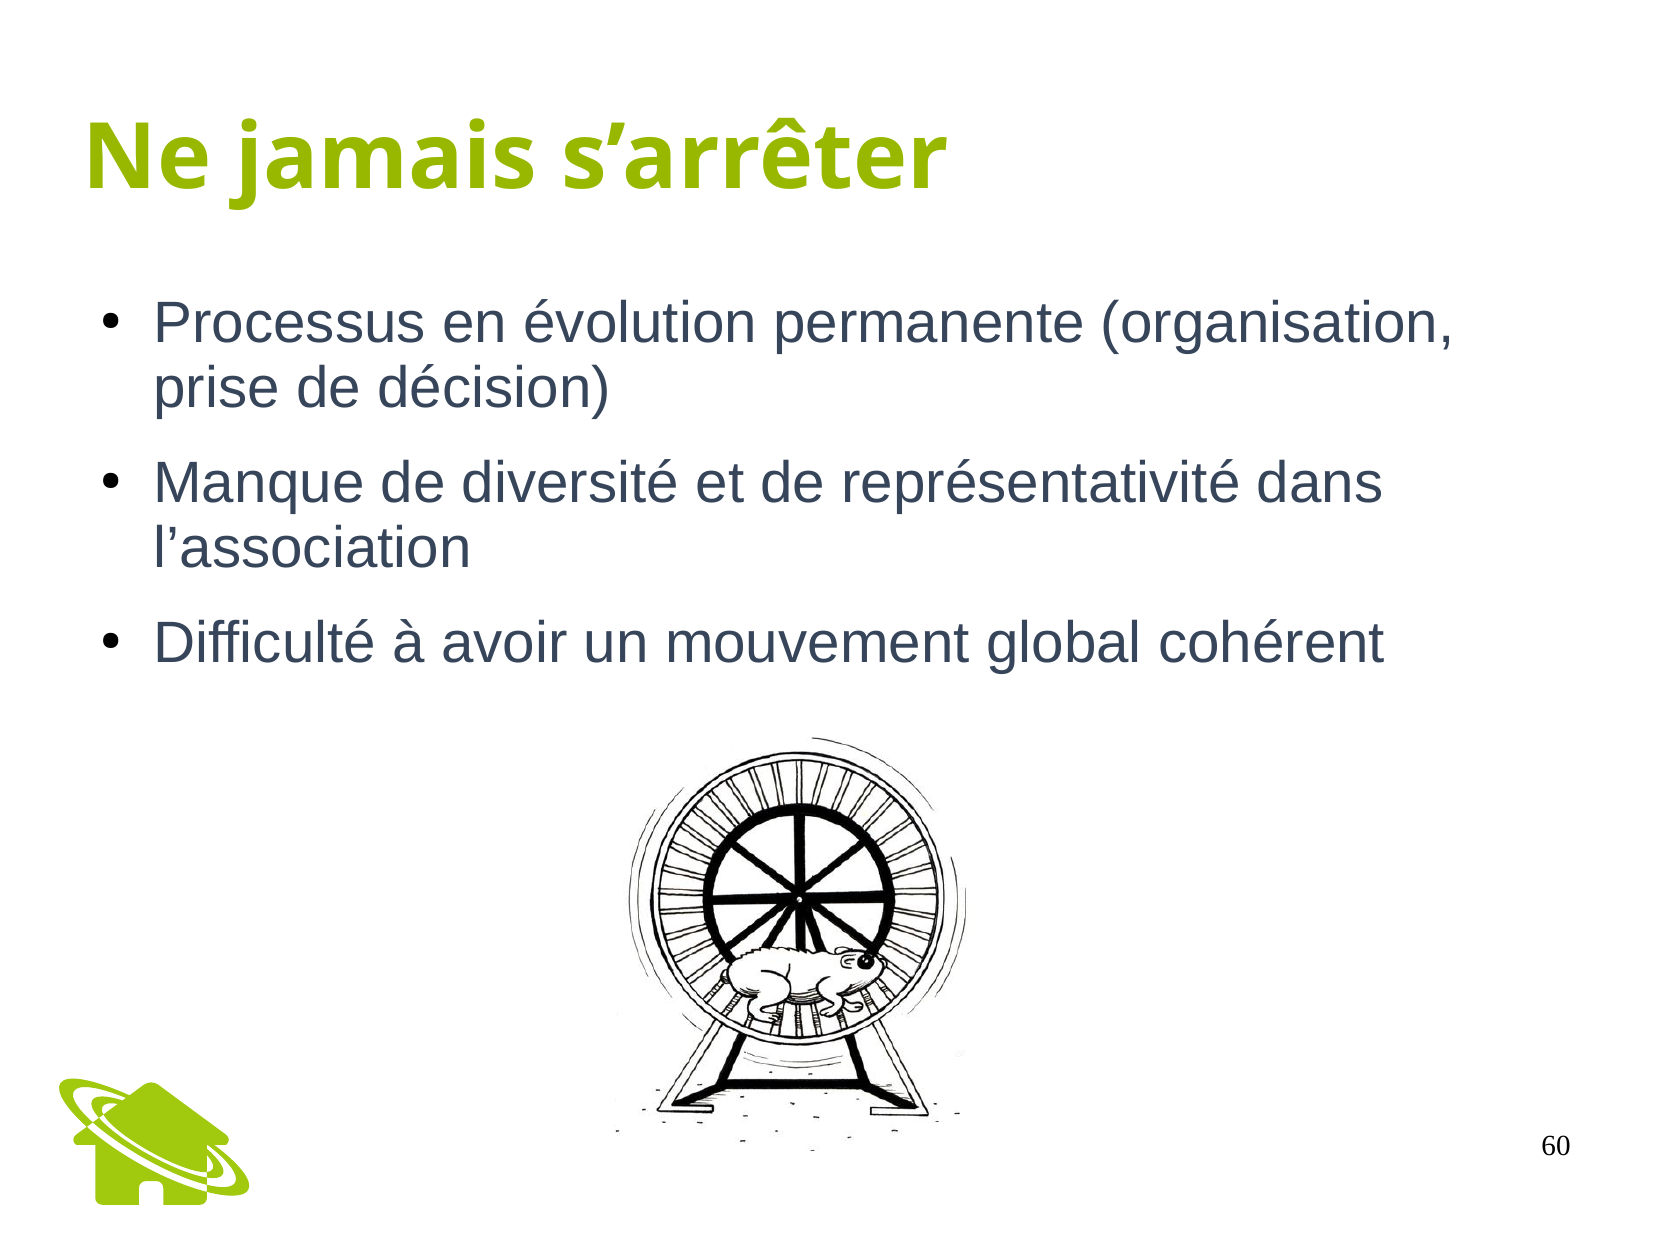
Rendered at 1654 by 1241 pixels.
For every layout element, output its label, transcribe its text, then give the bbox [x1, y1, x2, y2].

title Ne jamais s’arrêter [82, 49, 1571, 257]
list Processus en évolution permanente (organisation, prise de décision) Manque de diversité et de représentativité dans l’association Difficulté à avoir un mouvement global cohérent [82, 290, 1571, 1010]
picture [566, 708, 1016, 1158]
